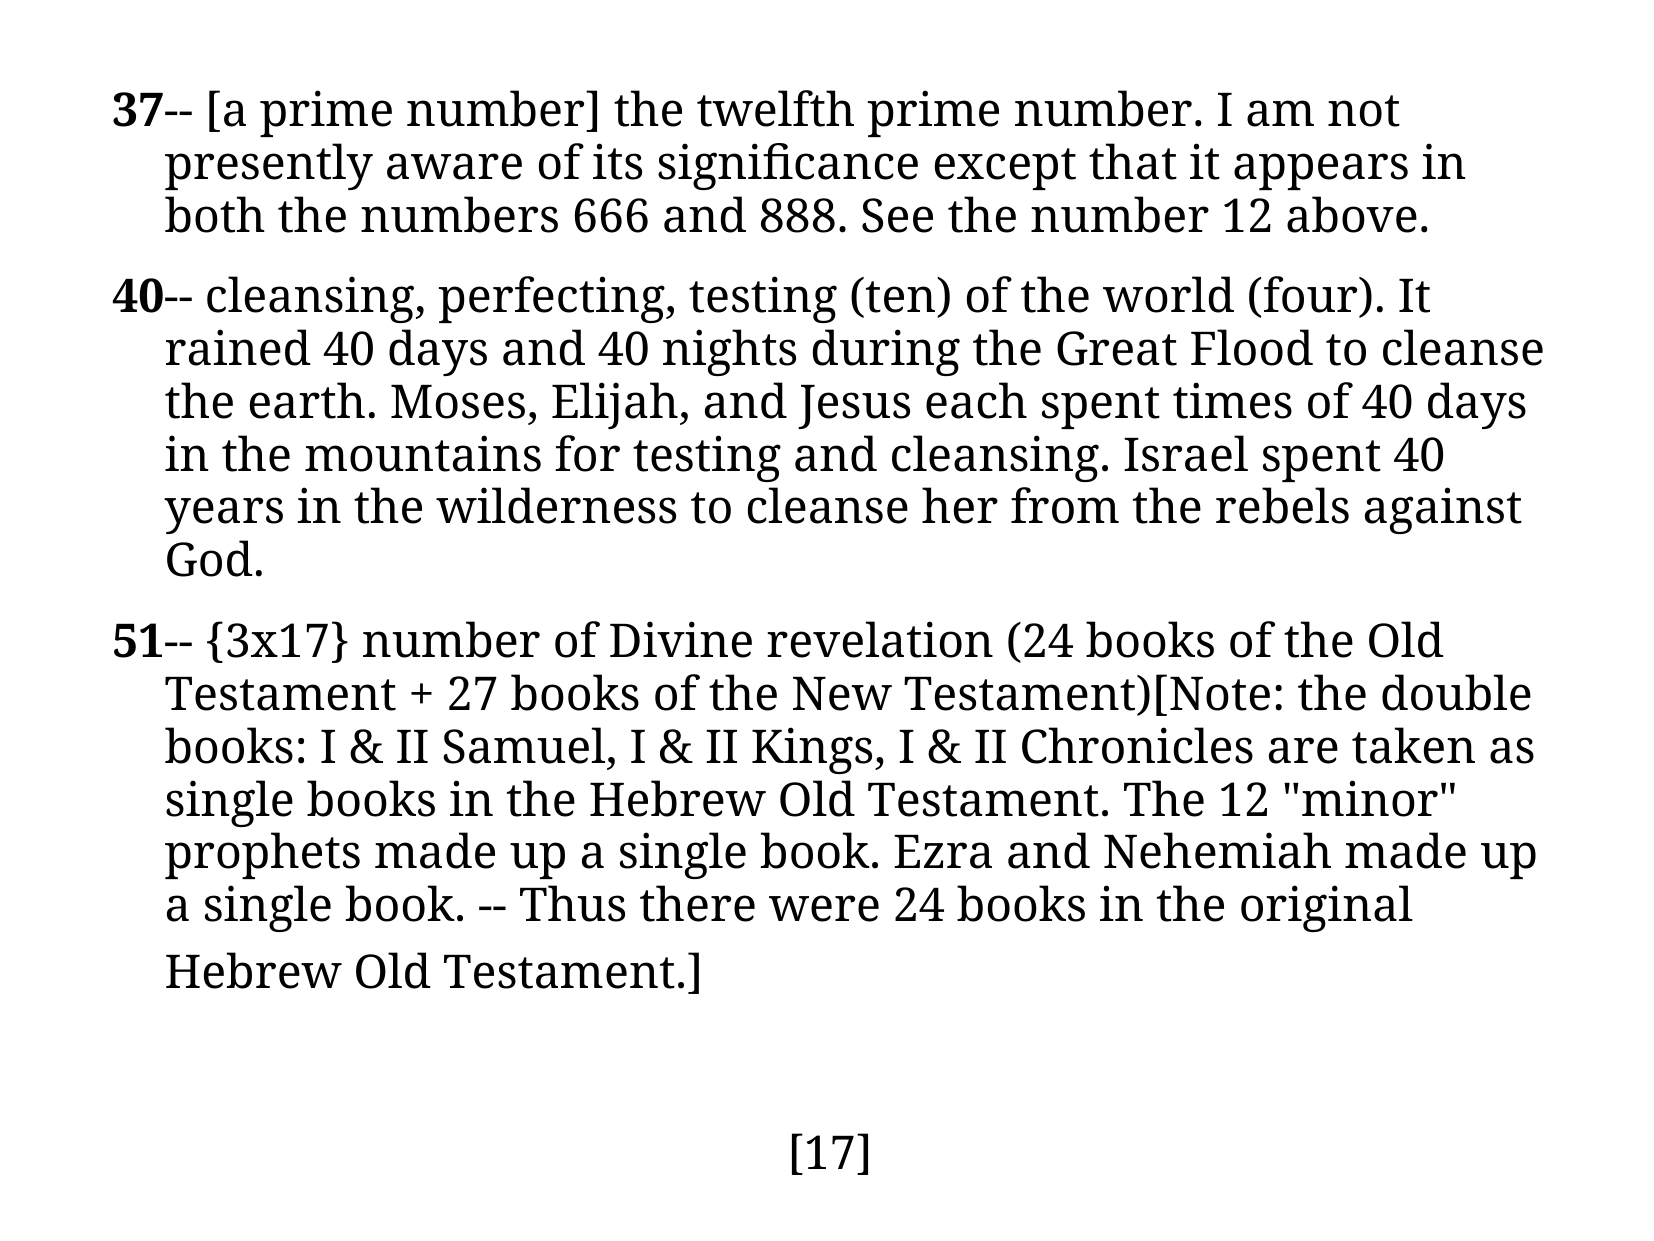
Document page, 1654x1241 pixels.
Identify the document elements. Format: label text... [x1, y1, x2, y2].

list 37-- [a prime number] the twelfth prime number. I am not presently aware of its significance except that it appears in both the numbers 666 and 888. See the number 12 above. 40-- cleansing, perfecting, testing (ten) of the world (four). It rained 40 days and 40 nights during the Great Flood to cleanse the earth. Moses, Elijah, and Jesus each spent times of 40 days in the mountains for testing and cleansing. Israel spent 40 years in the wilderness to cleanse her from the rebels against God. 51-- {3x17} number of Divine revelation (24 books of the Old Testament + 27 books of the New Testament)[Note: the double books: I & II Samuel, I & II Kings, I & II Chronicles are taken as single books in the Hebrew Old Testament. The 12 "minor" prophets made up a single book. Ezra and Nehemiah made up a single book. -- Thus there were 24 books in the original Hebrew Old Testament.] [17] [59, 81, 1548, 1201]
